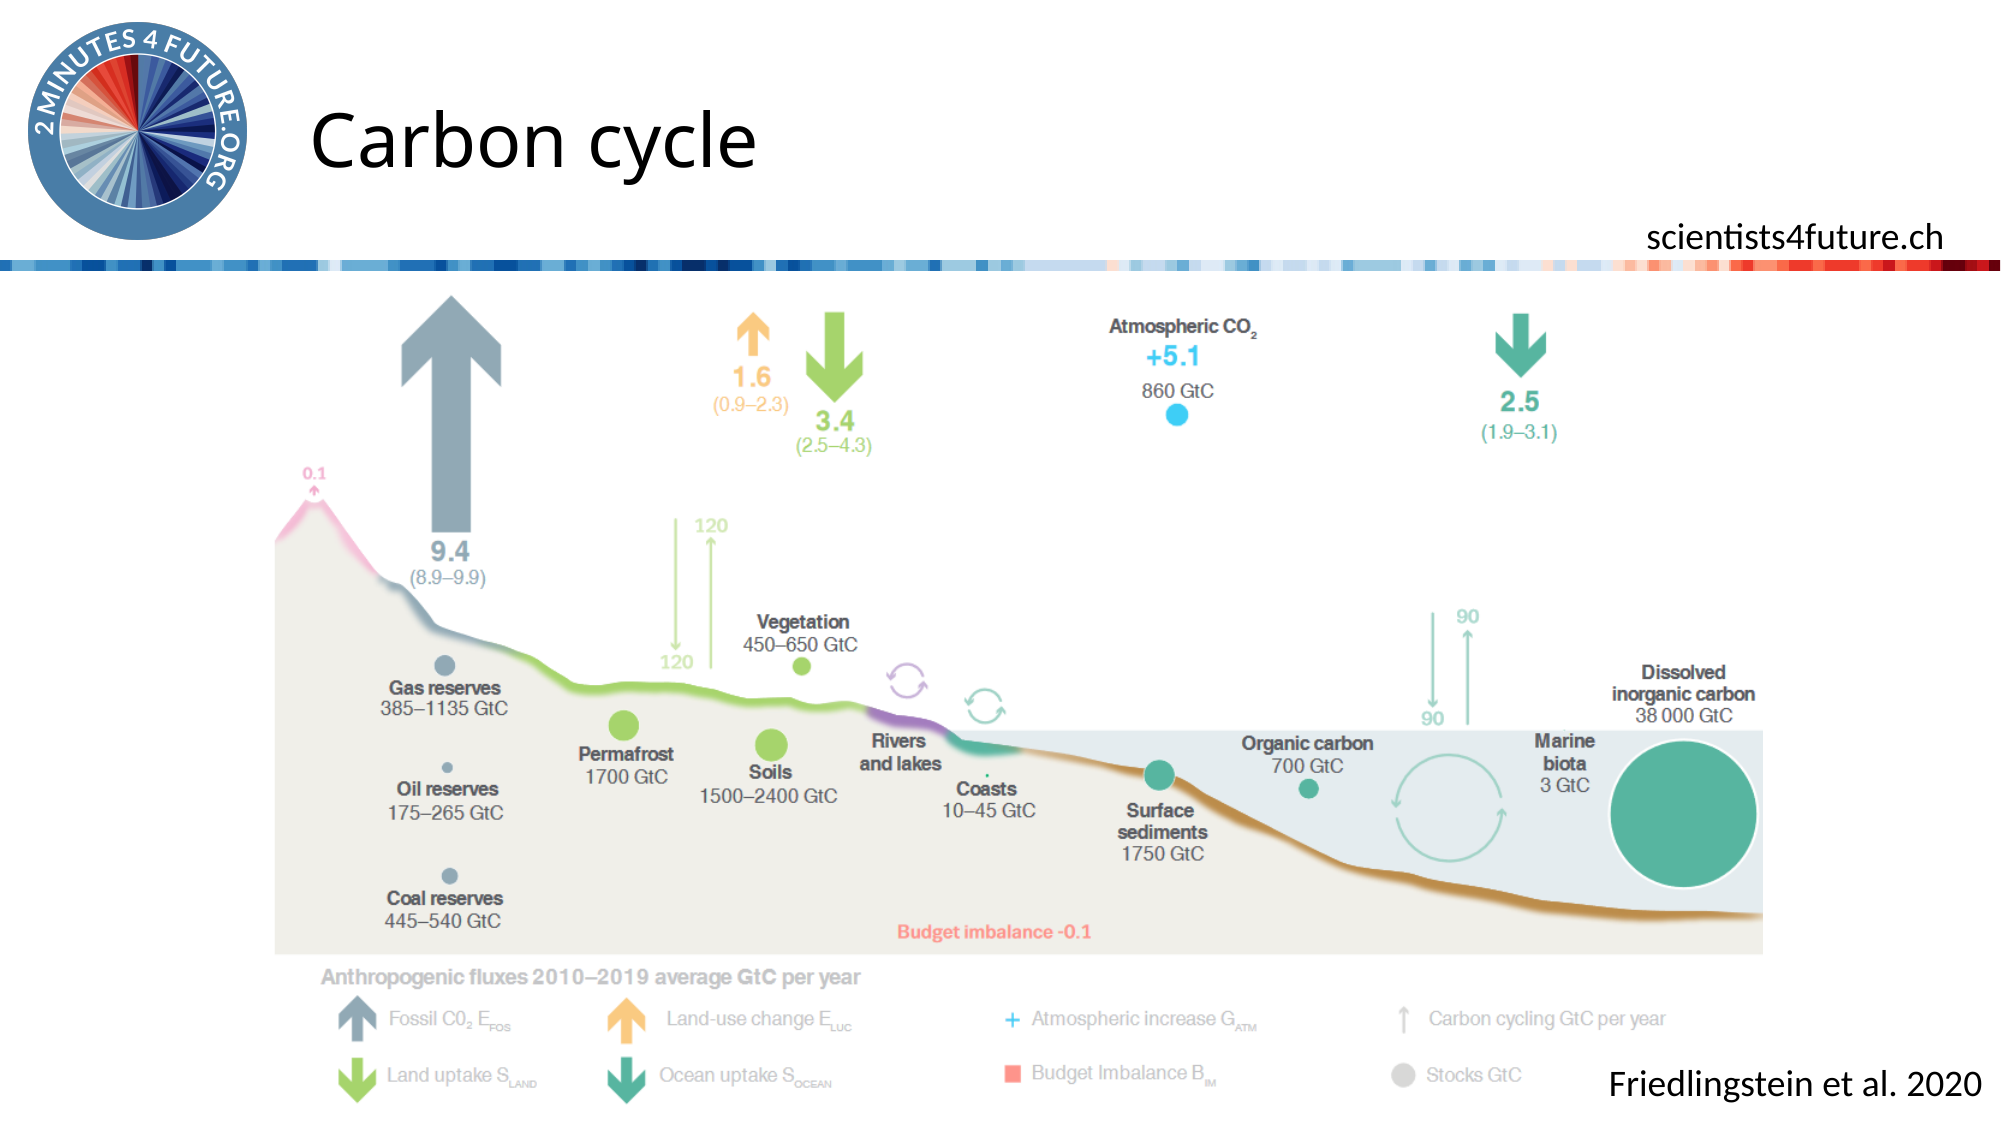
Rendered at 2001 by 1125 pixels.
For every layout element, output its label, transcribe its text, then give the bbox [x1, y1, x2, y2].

picture [273, 285, 1763, 1113]
text_box Friedlingstein et al. 2020 [1594, 1051, 1998, 1112]
picture [28, 22, 247, 240]
picture [0, 260, 2001, 271]
title Carbon cycle [294, 51, 1735, 235]
